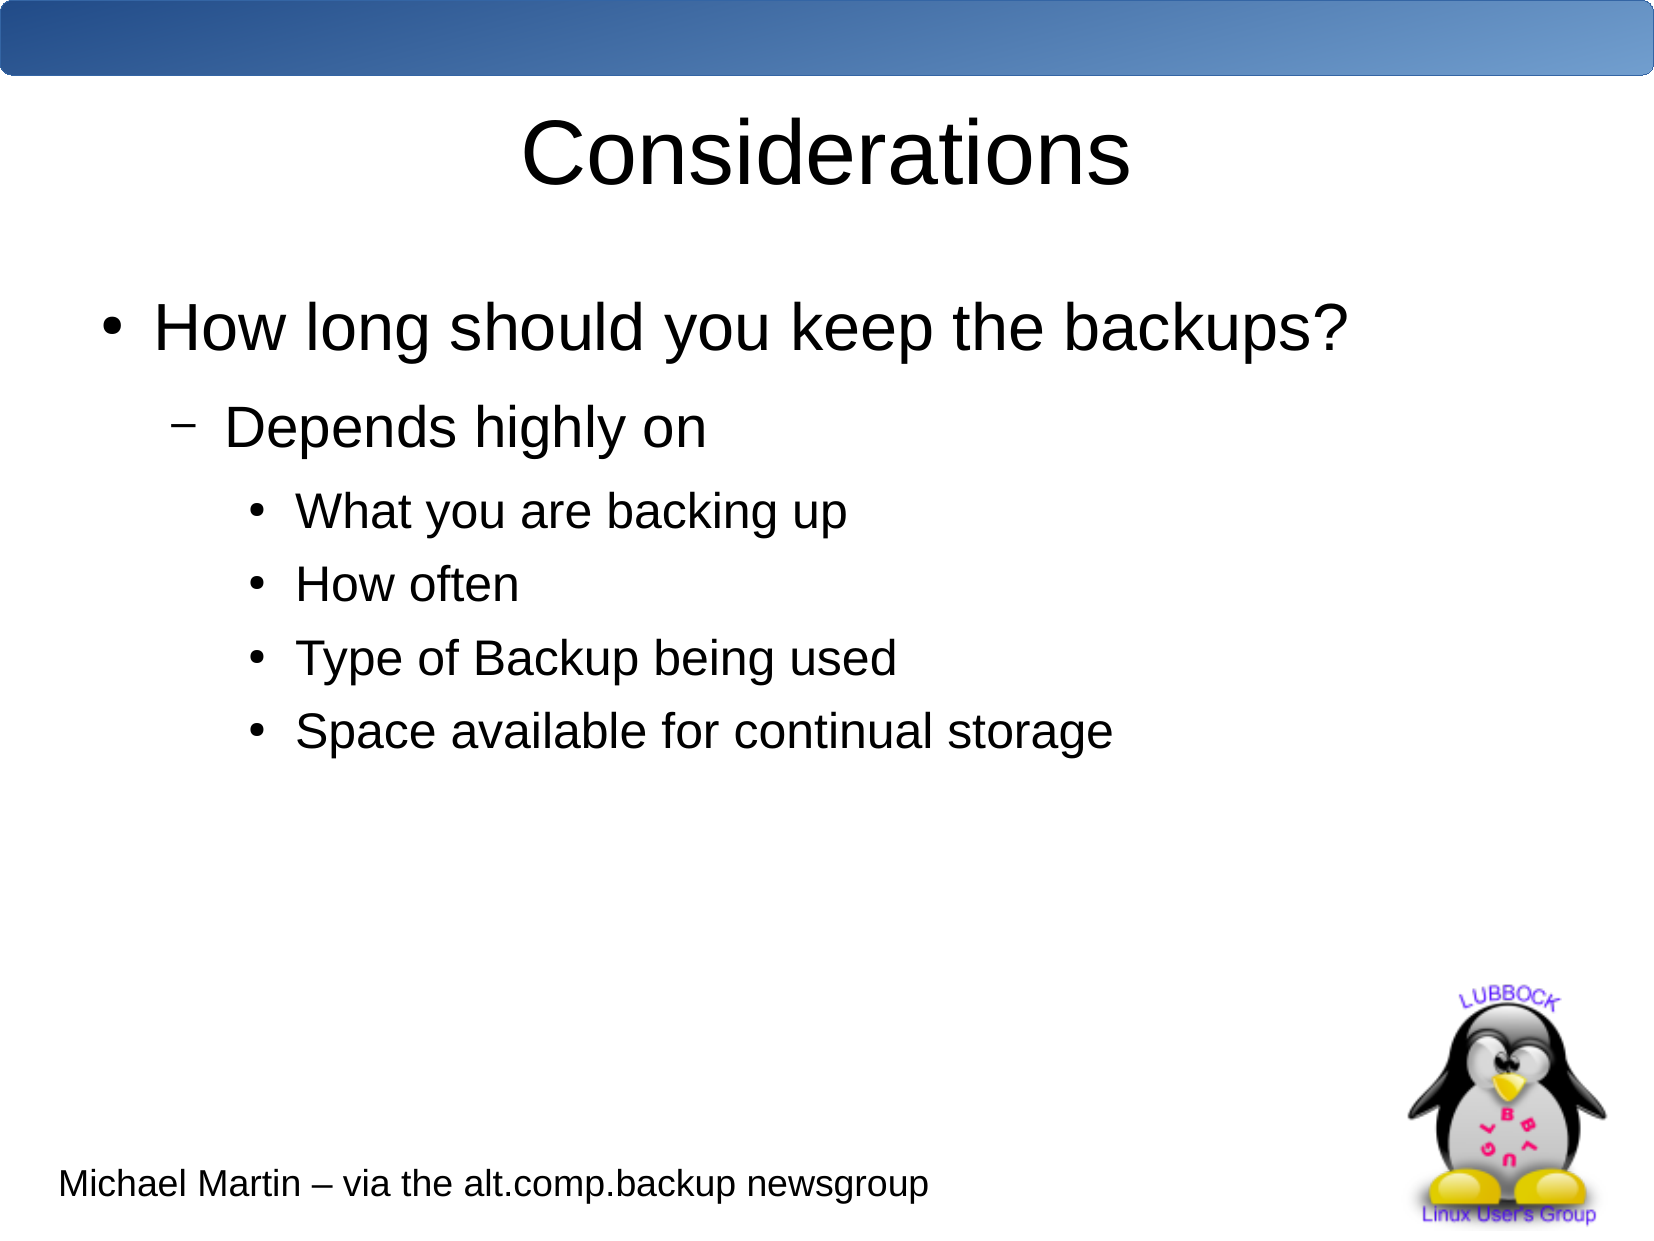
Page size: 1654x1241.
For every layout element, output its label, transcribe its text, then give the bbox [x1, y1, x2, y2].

title Considerations [82, 76, 1571, 257]
picture [1380, 974, 1636, 1231]
text_box Michael Martin – via the alt.comp.backup newsgroup [43, 1155, 1081, 1212]
text_box [0, 0, 1654, 76]
list How long should you keep the backups? Depends highly on What you are backing up How often Type of Backup being used Space available for continual storage [82, 290, 1571, 1010]
